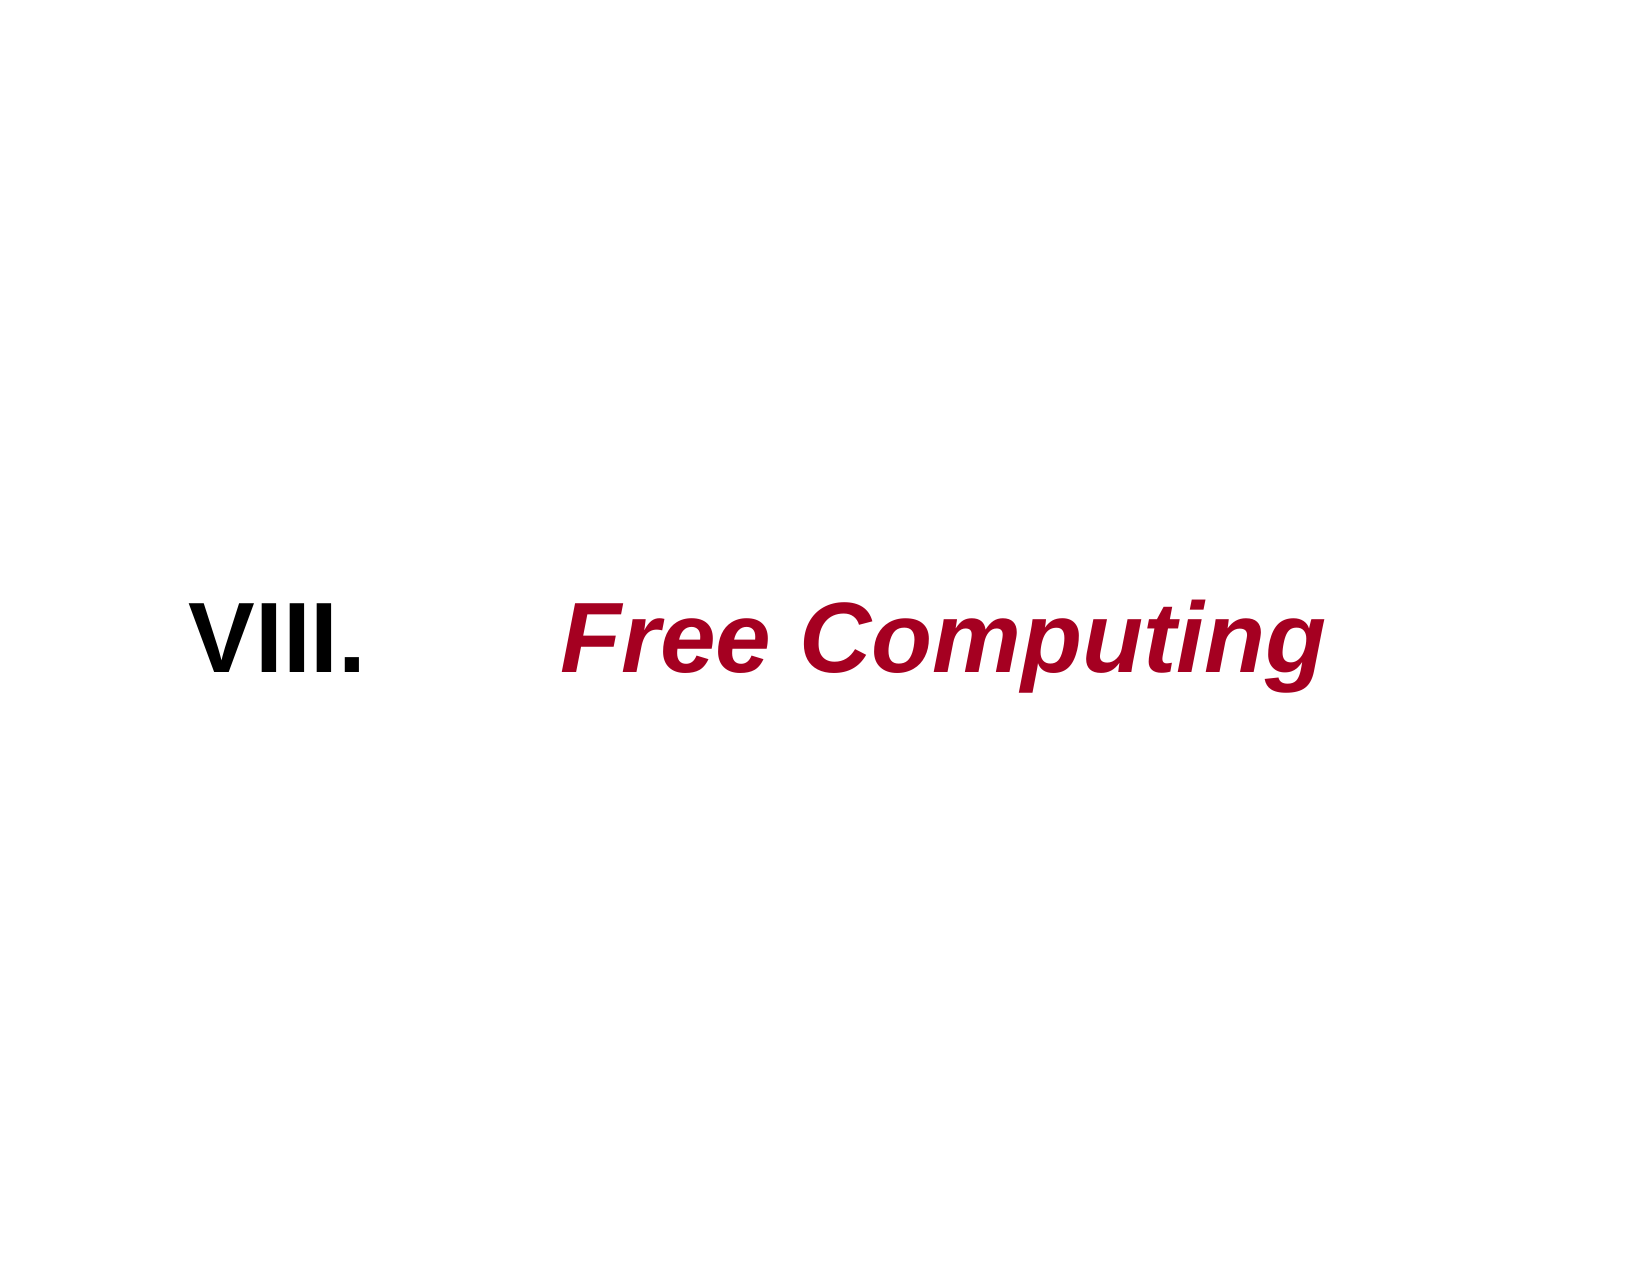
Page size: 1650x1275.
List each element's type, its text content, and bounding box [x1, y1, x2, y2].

text_box VIII. Free Computing [173, 565, 1342, 701]
